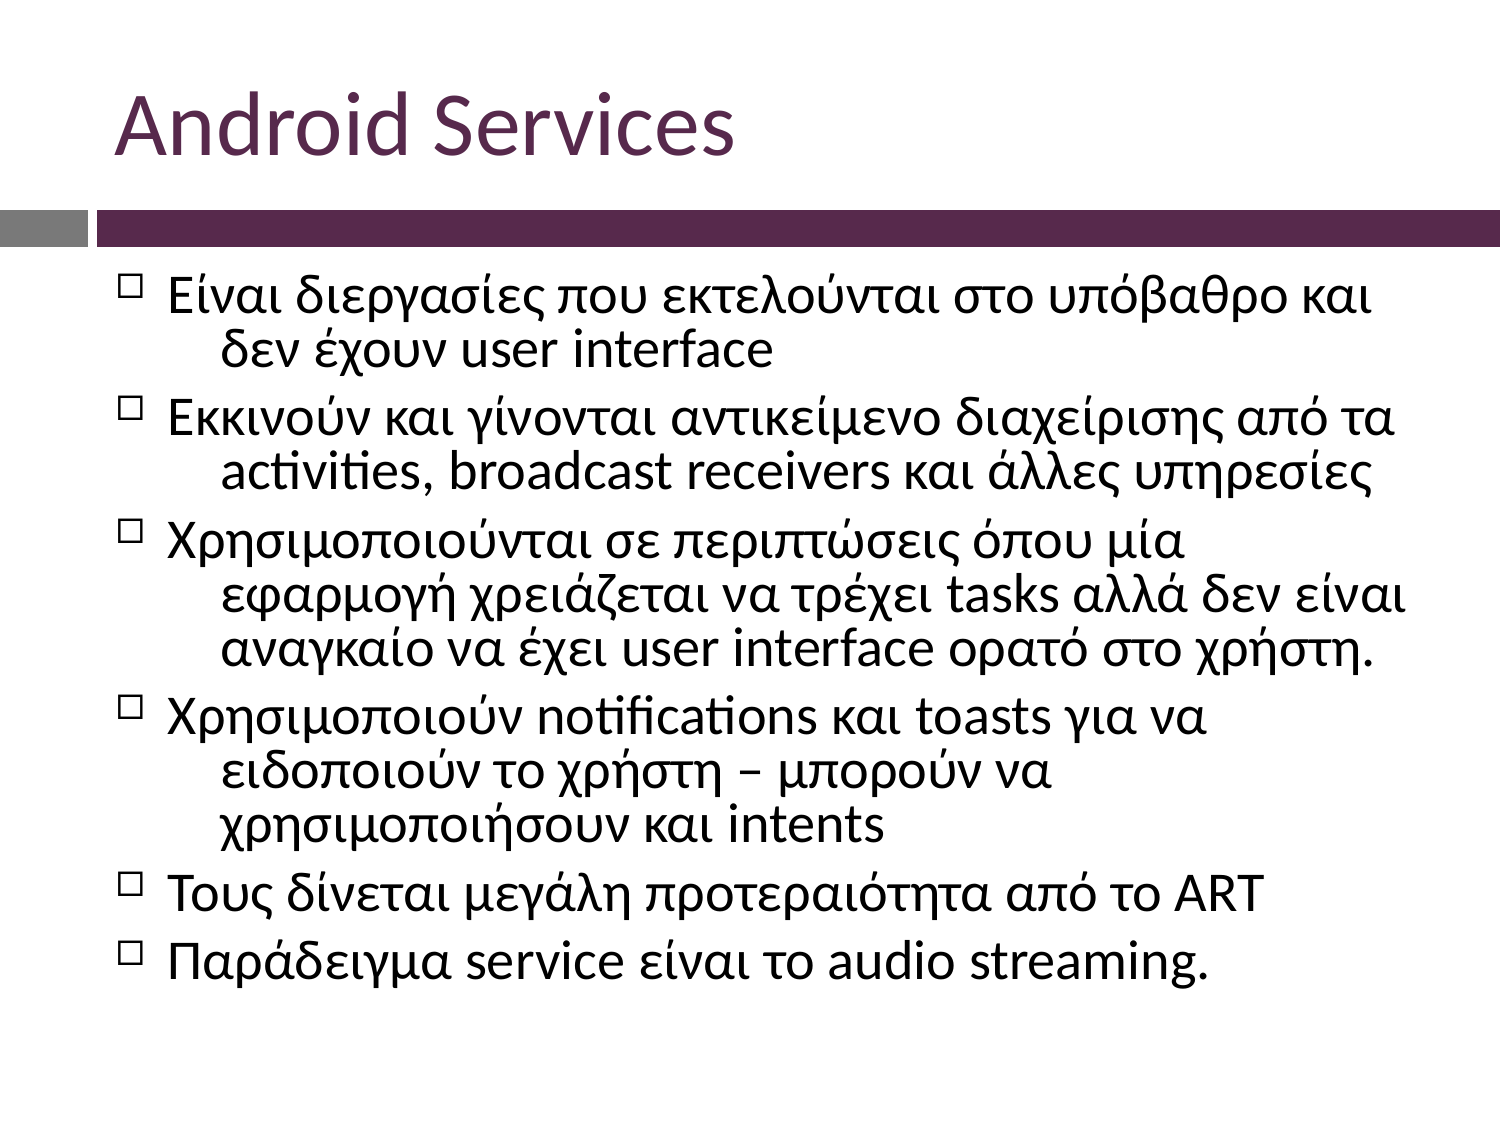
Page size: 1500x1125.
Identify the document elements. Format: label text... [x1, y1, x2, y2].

title Android Services [99, 37, 1438, 201]
list Είναι διεργασίες που εκτελούνται στο υπόβαθρο και δεν έχουν user interface Εκκινούν και γίνονται αντικείμενο διαχείρισης από τα activities, broadcast receivers και άλλες υπηρεσίες Χρησιμοποιούνται σε περιπτώσεις όπου μία εφαρμογή χρειάζεται να τρέχει tasks αλλά δεν είναι αναγκαίο να έχει user interface ορατό στο χρήστη. Χρησιμοποιούν notifications και toasts για να ειδοποιούν το χρήστη – μπορούν να χρησιμοποιήσουν και intents Τους δίνεται μεγάλη προτεραιότητα από το ART Παράδειγμα service είναι το audio streaming. [100, 262, 1438, 1000]
